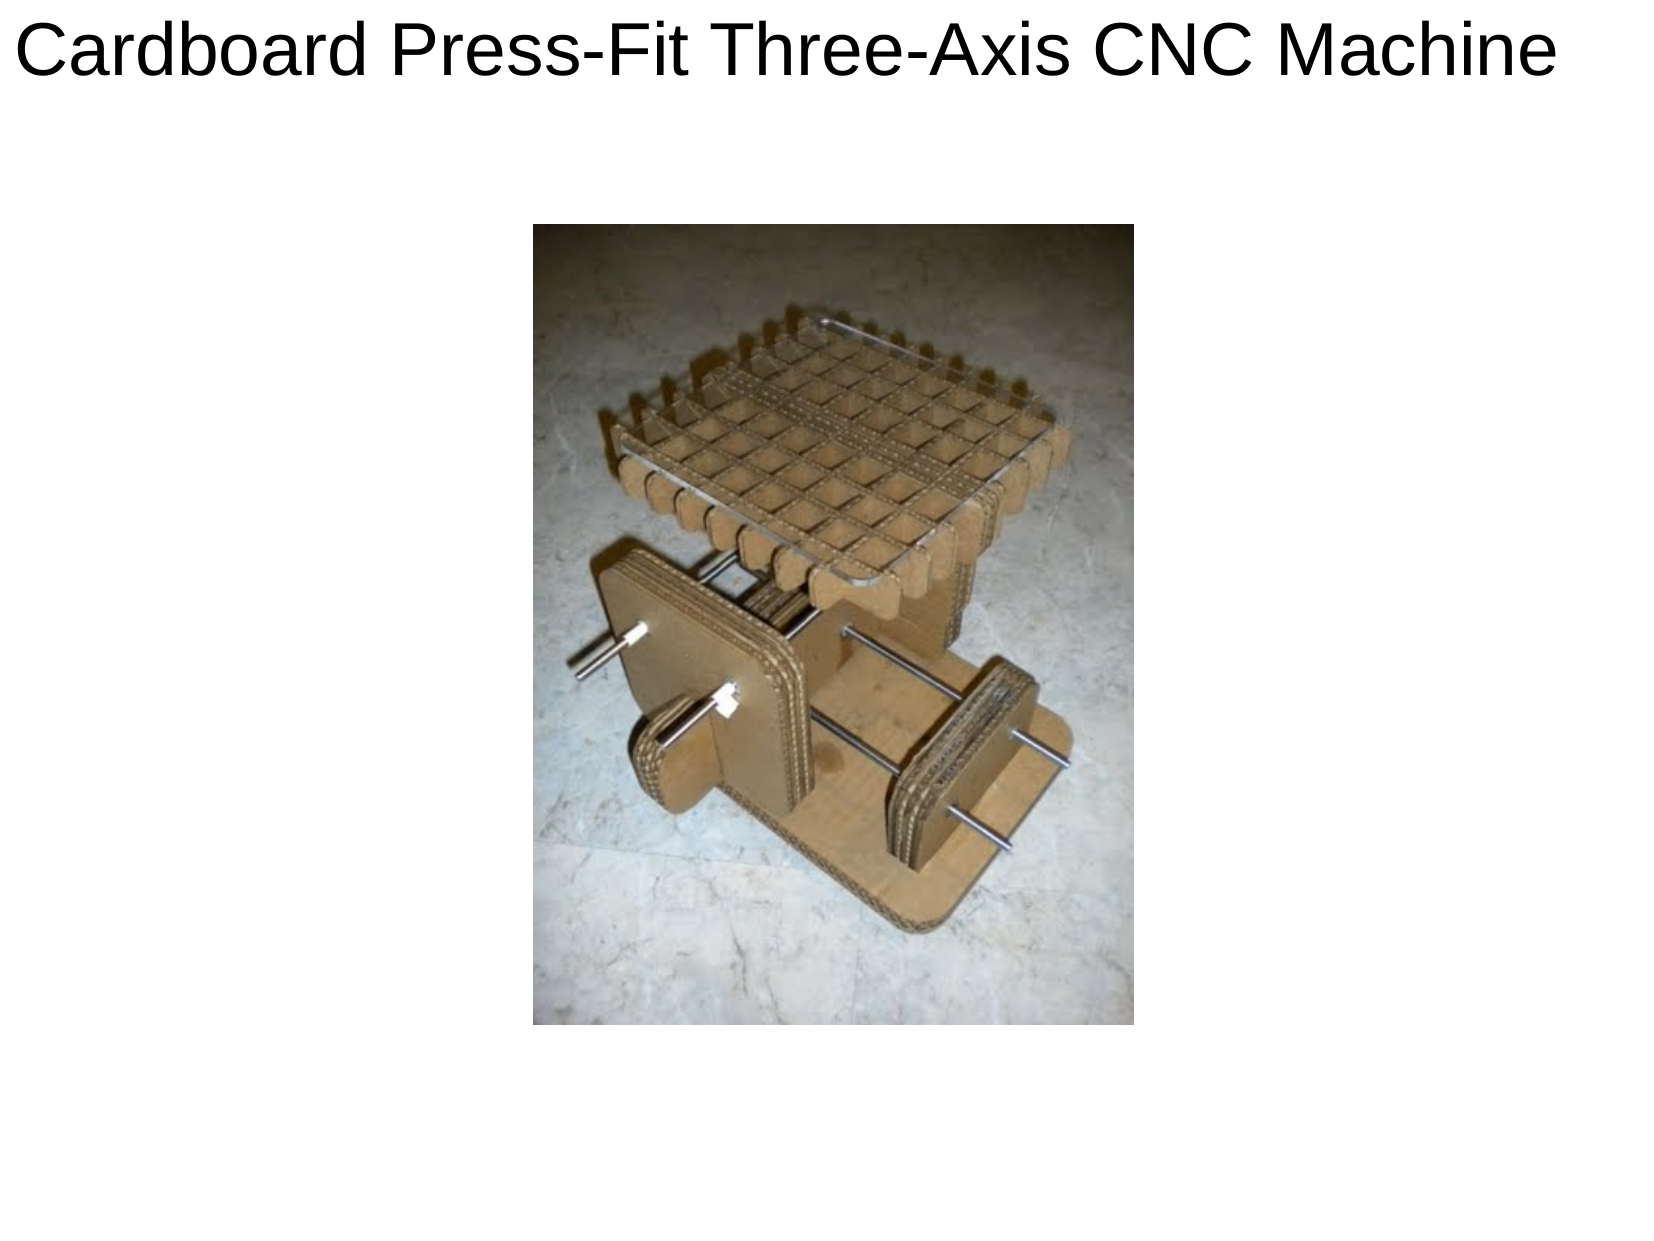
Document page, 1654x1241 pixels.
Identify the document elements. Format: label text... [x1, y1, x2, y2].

picture [533, 224, 1134, 1025]
text_box Cardboard Press-Fit Three-Axis CNC Machine [0, 0, 1654, 108]
